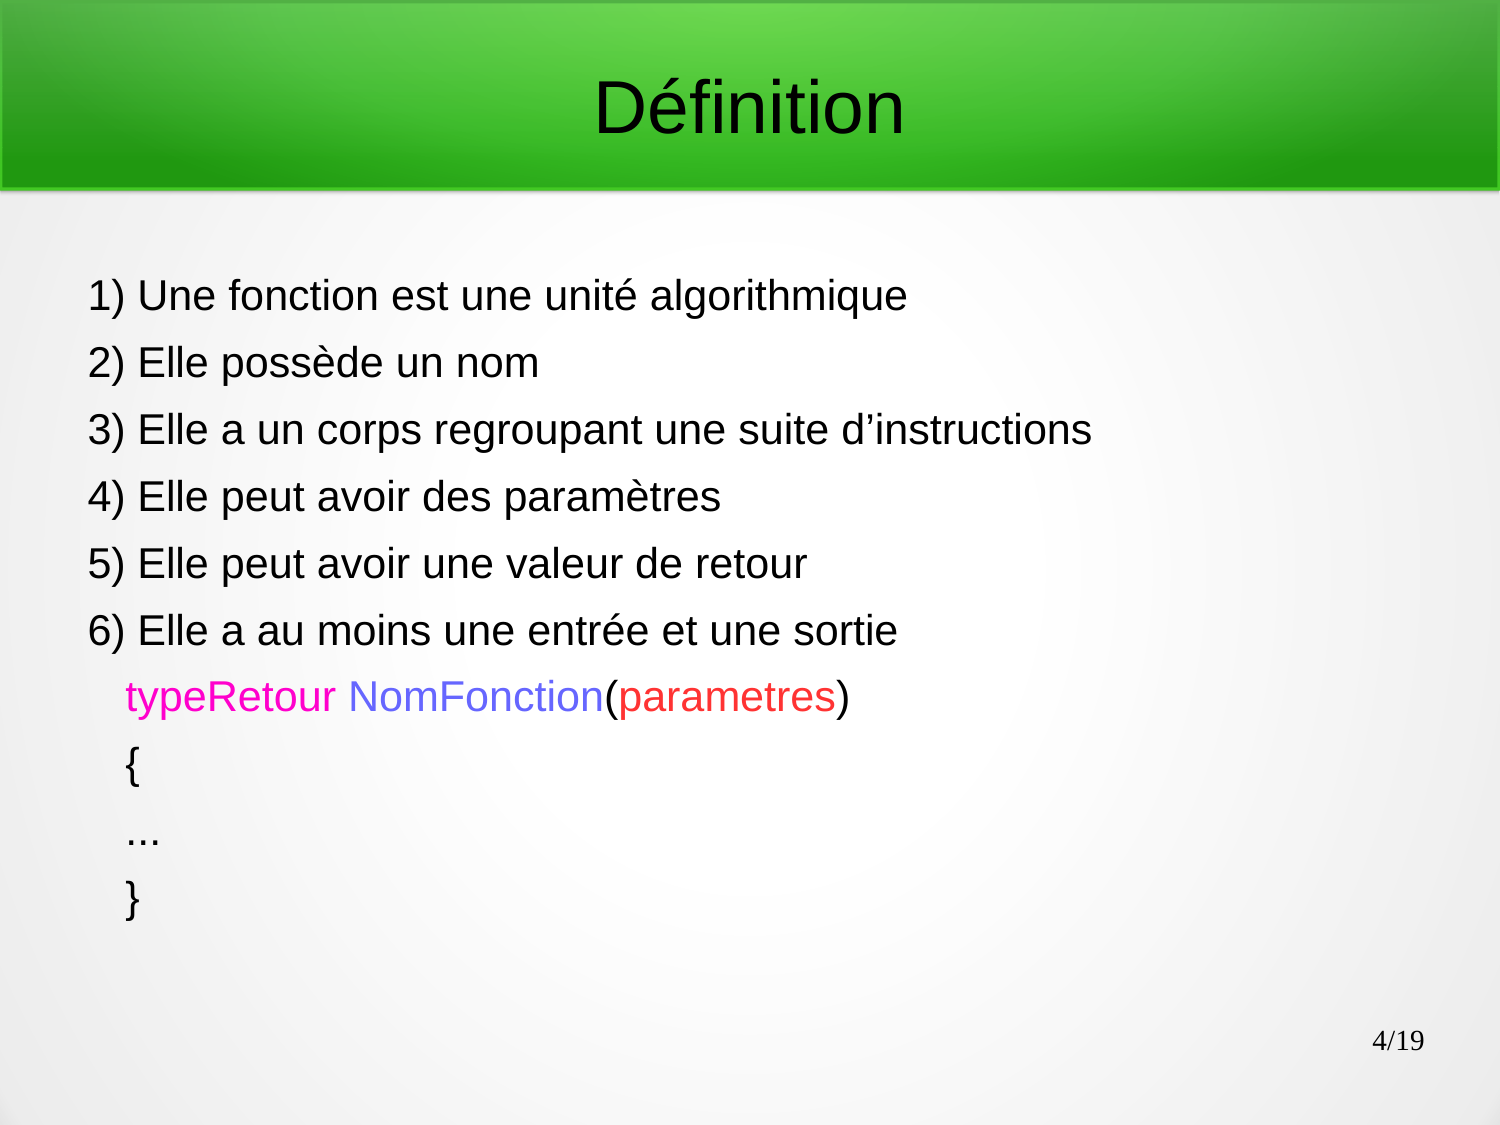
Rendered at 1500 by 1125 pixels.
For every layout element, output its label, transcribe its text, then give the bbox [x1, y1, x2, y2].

title Définition [75, 42, 1426, 172]
list Une fonction est une unité algorithmique Elle possède un nom Elle a un corps regroupant une suite d’instructions Elle peut avoir des paramètres Elle peut avoir une valeur de retour Elle a au moins une entrée et une sortie typeRetour NomFonction(parametres) { ... } [75, 271, 1426, 924]
